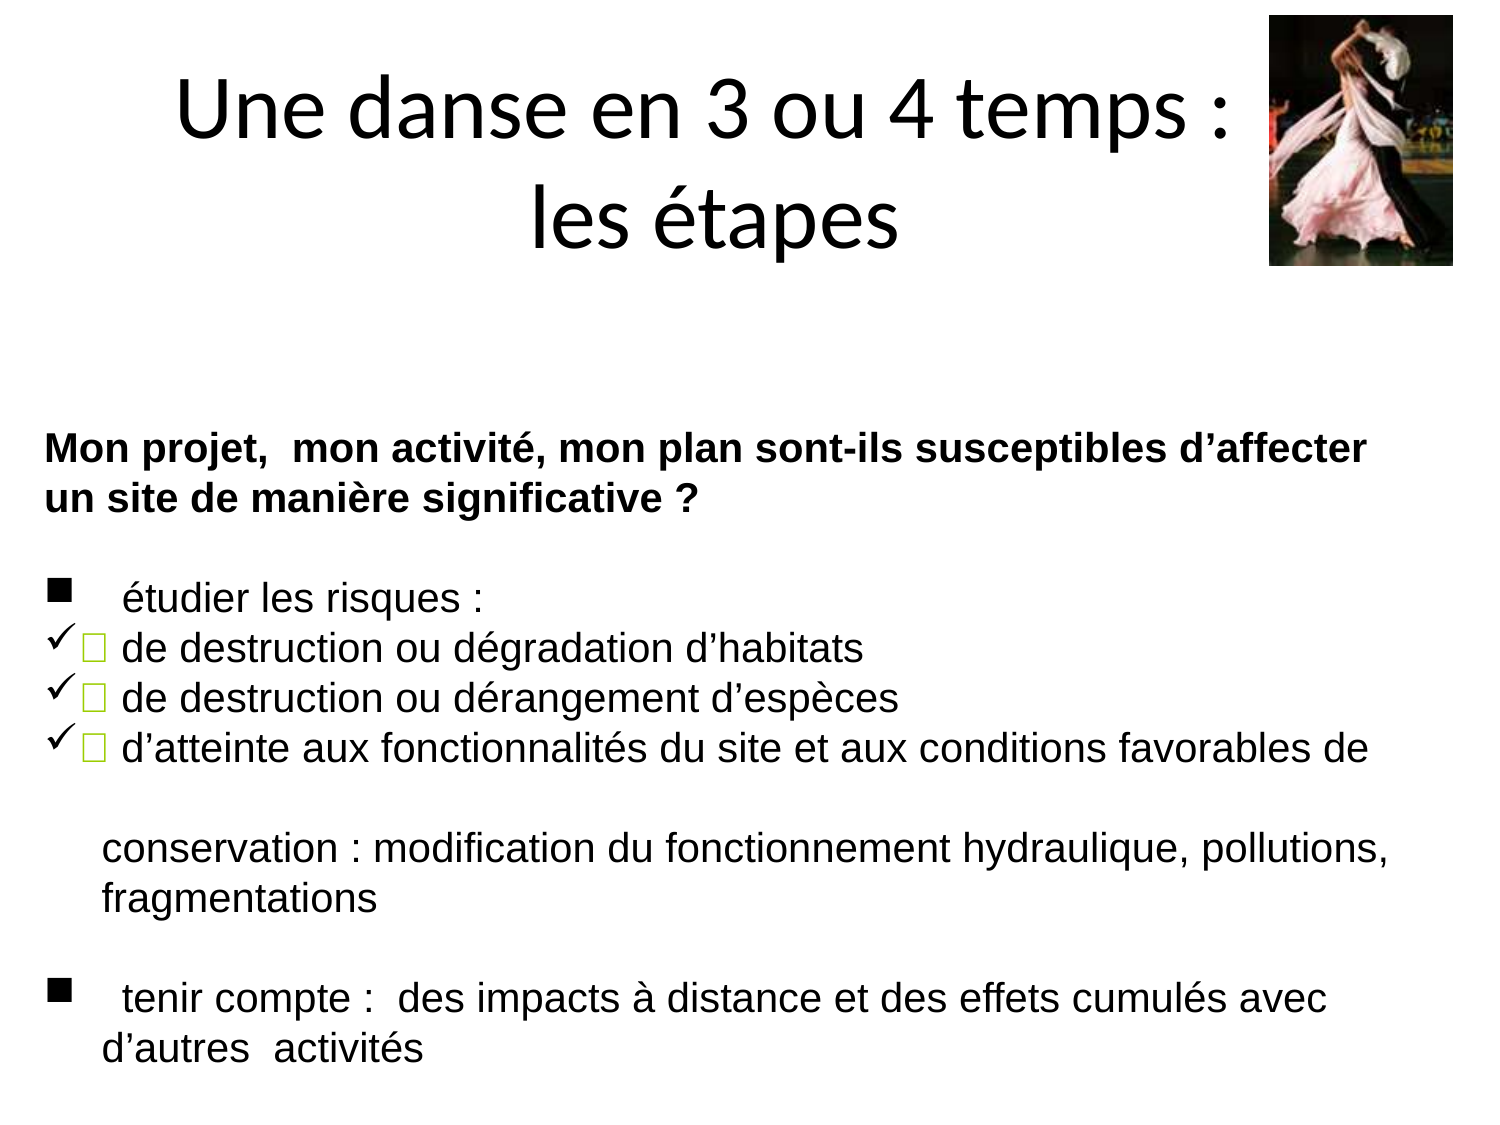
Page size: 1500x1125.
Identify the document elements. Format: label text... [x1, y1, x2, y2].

text_box Une danse en 3 ou 4 temps : les étapes [5, 39, 1425, 385]
picture [1269, 15, 1453, 266]
text_box Mon projet, mon activité, mon plan sont-ils susceptibles d’affecter un site de manière significative ? étudier les risques : 􀂃 de destruction ou dégradation d’habitats 􀂃 de destruction ou dérangement d’espèces 􀂃 d’atteinte aux fonctionnalités du site et aux conditions favorables de conservation : modification du fonctionnement hydraulique, pollutions, fragmentations tenir compte : des impacts à distance et des effets cumulés avec d’autres activités [29, 413, 1418, 1079]
